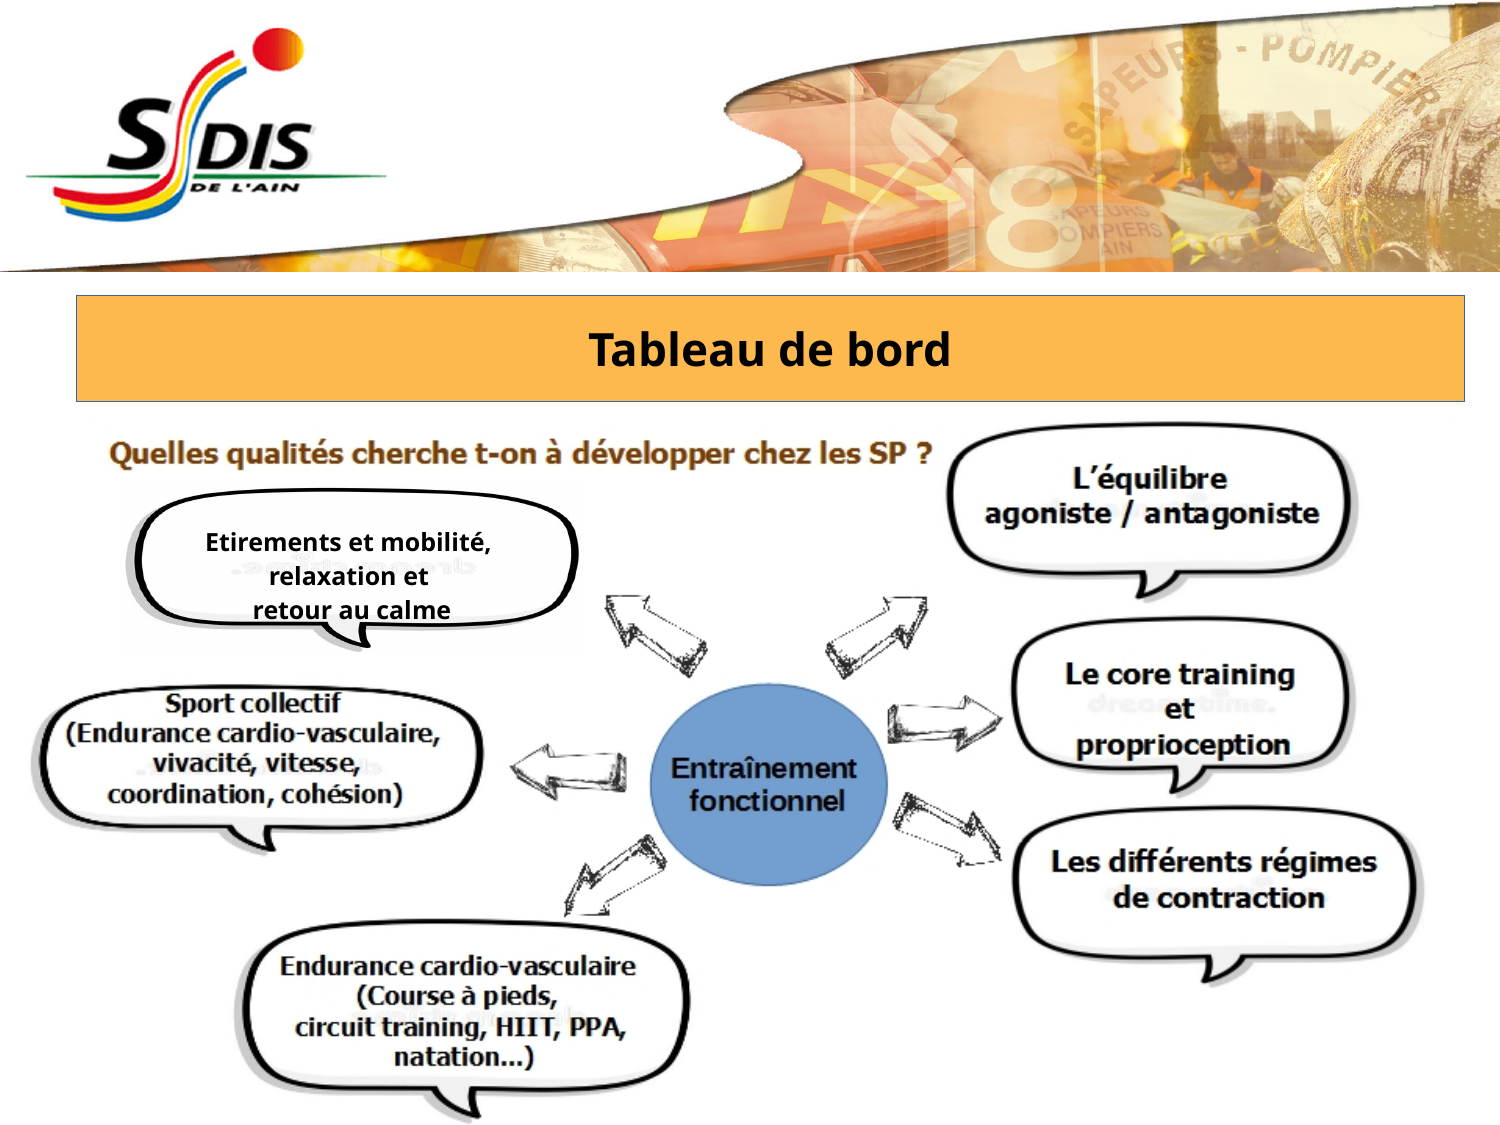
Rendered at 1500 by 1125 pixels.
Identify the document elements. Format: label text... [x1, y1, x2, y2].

picture [0, 410, 1500, 1124]
text_box Tableau de bord [76, 295, 1465, 402]
picture [0, 0, 1500, 272]
